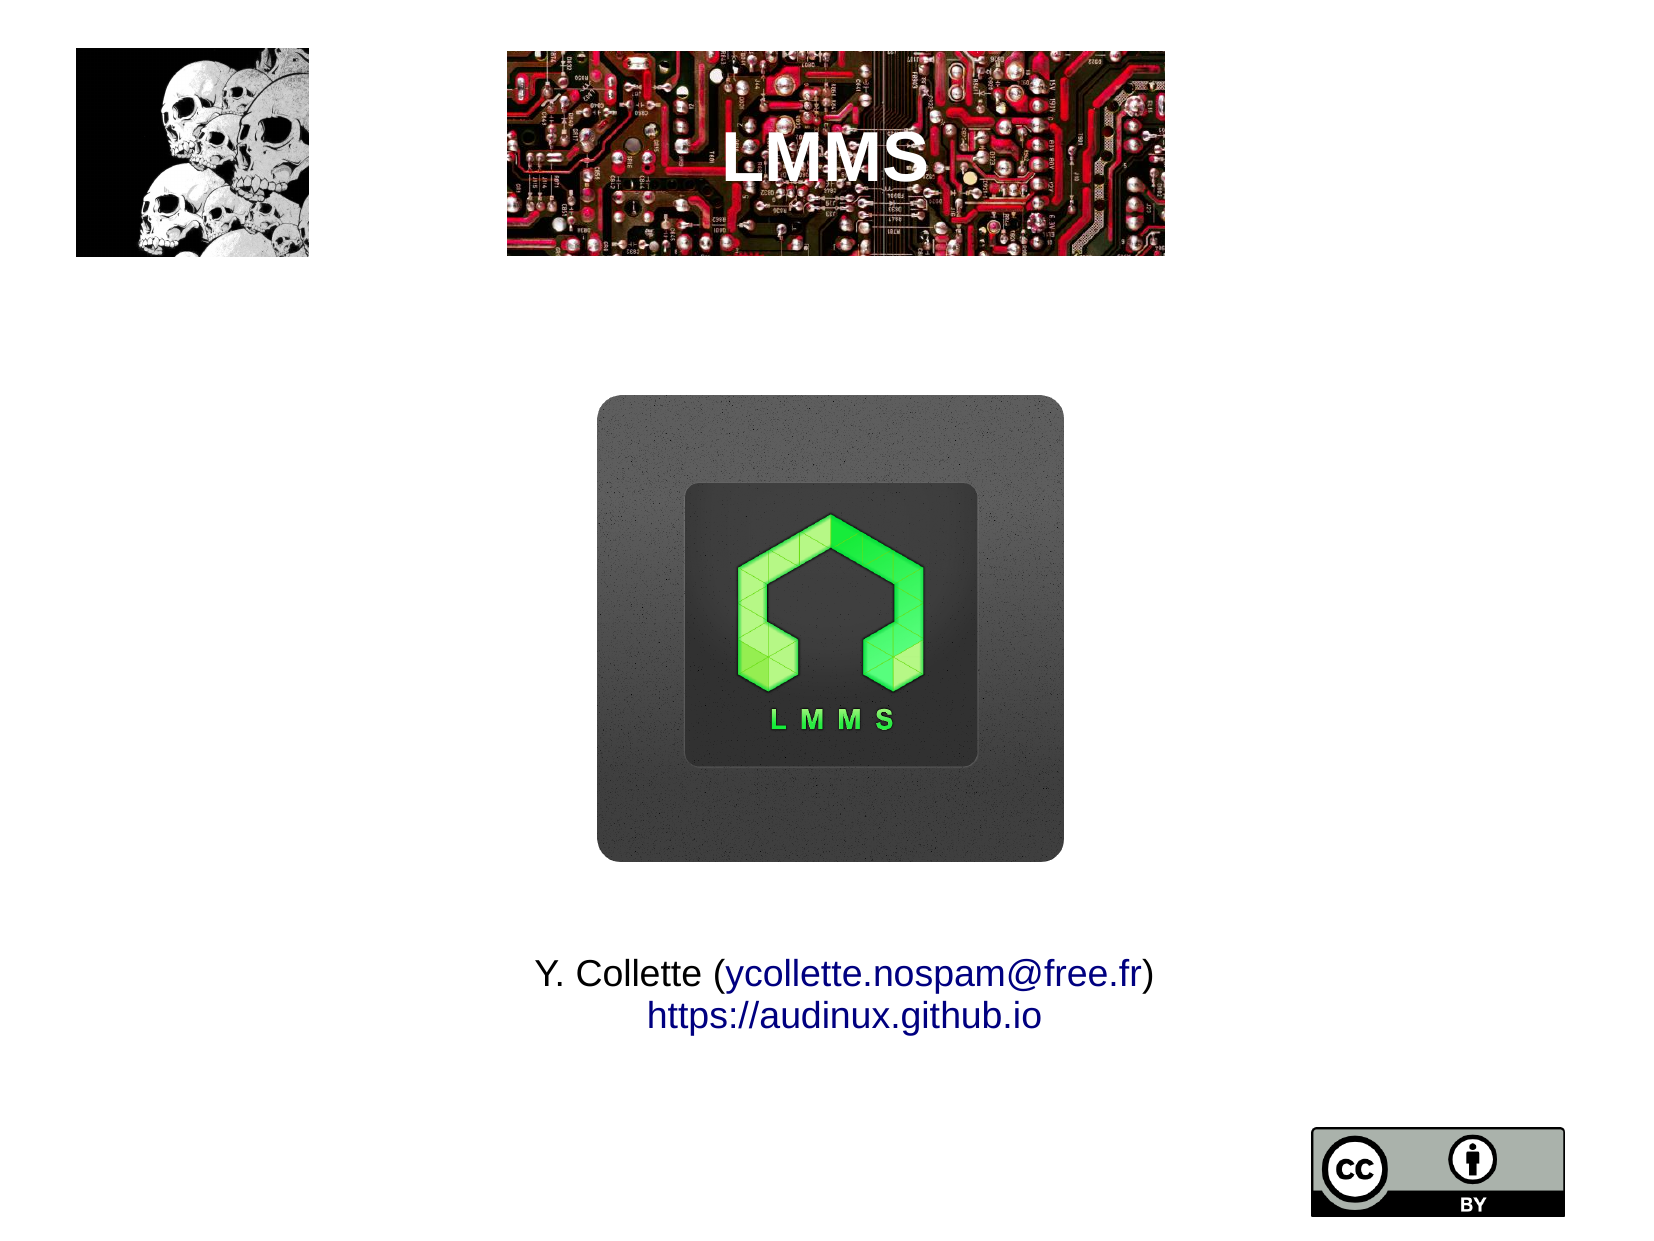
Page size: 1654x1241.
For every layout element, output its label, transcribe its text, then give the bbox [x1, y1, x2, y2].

picture [597, 395, 1064, 862]
text_box Y. Collette (ycollette.nospam@free.fr) https://audinux.github.io [513, 944, 1176, 1044]
picture [1311, 1127, 1565, 1217]
picture [507, 51, 1165, 256]
text_box LMMS [706, 110, 960, 284]
picture [76, 48, 309, 257]
